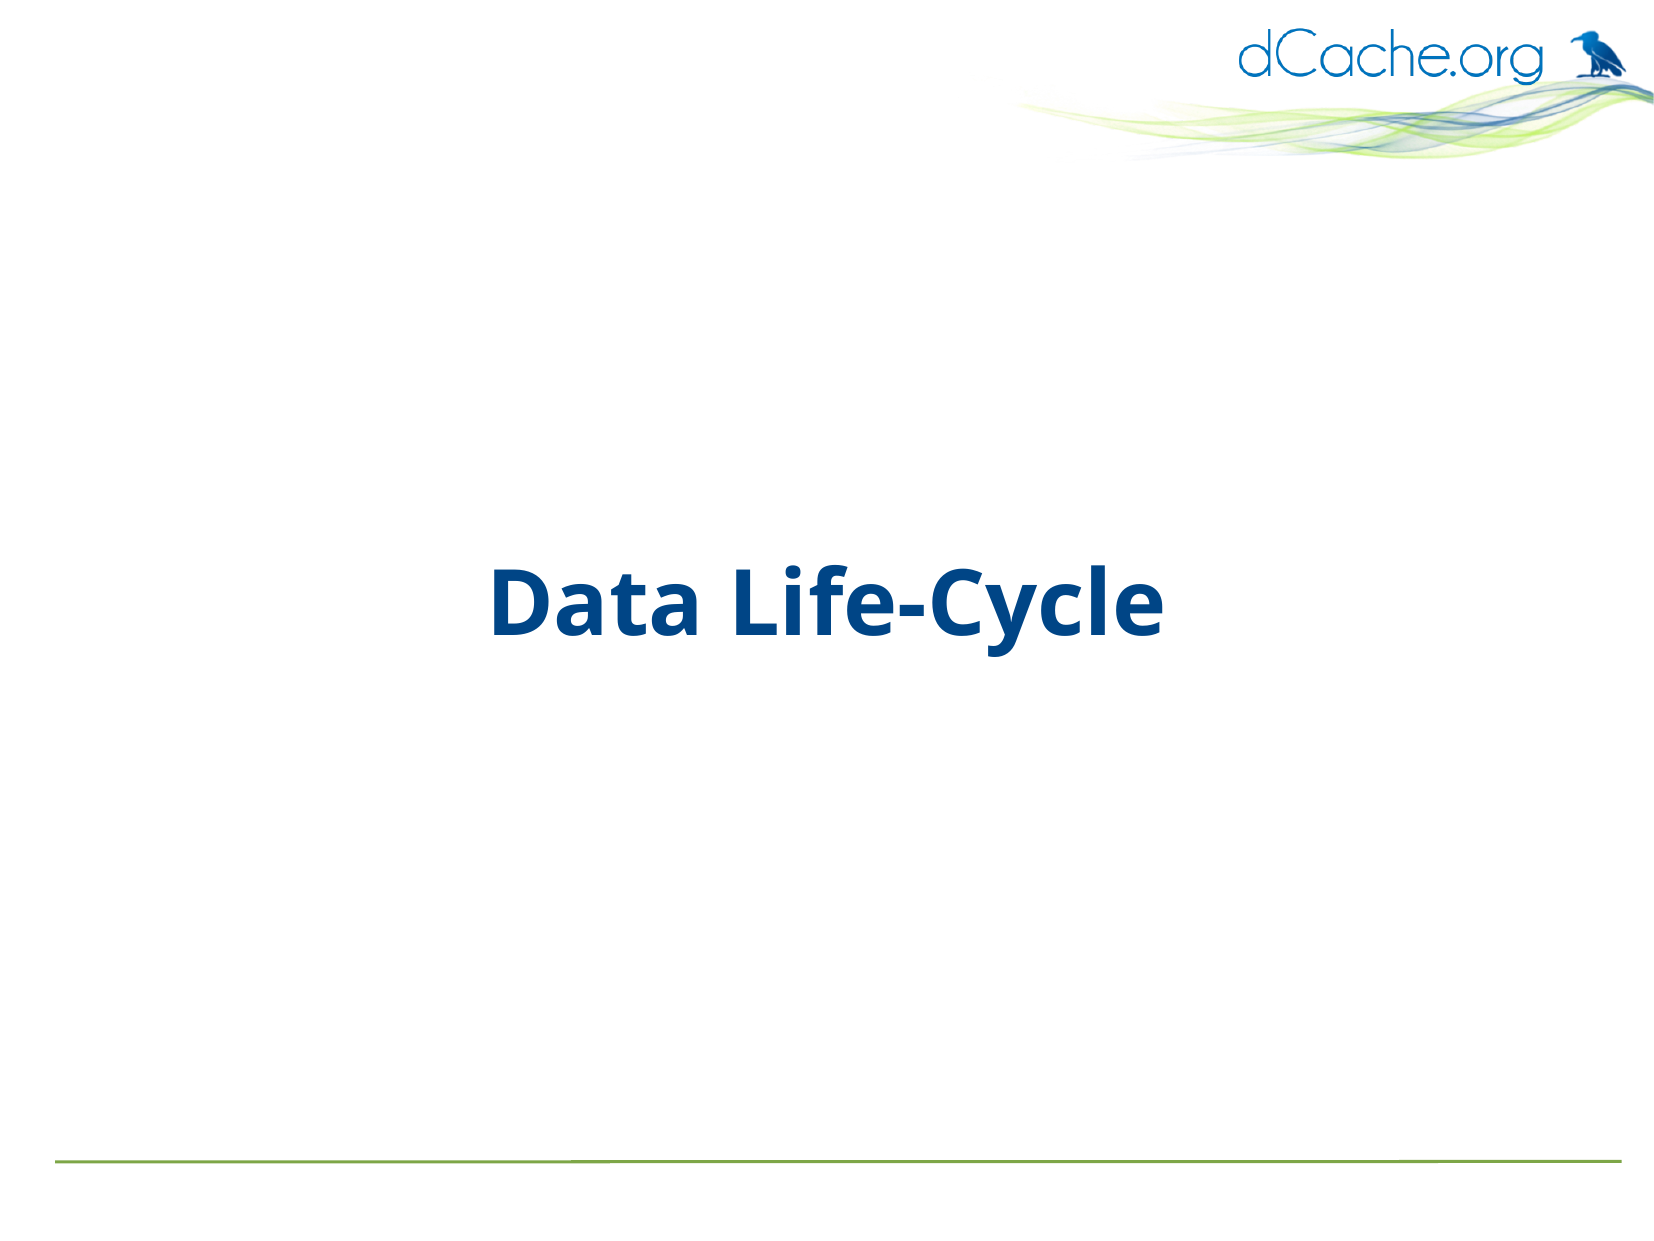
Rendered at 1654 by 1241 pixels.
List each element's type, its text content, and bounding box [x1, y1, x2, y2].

picture [956, 16, 1654, 169]
list Data Life-Cycle [336, 537, 1317, 703]
